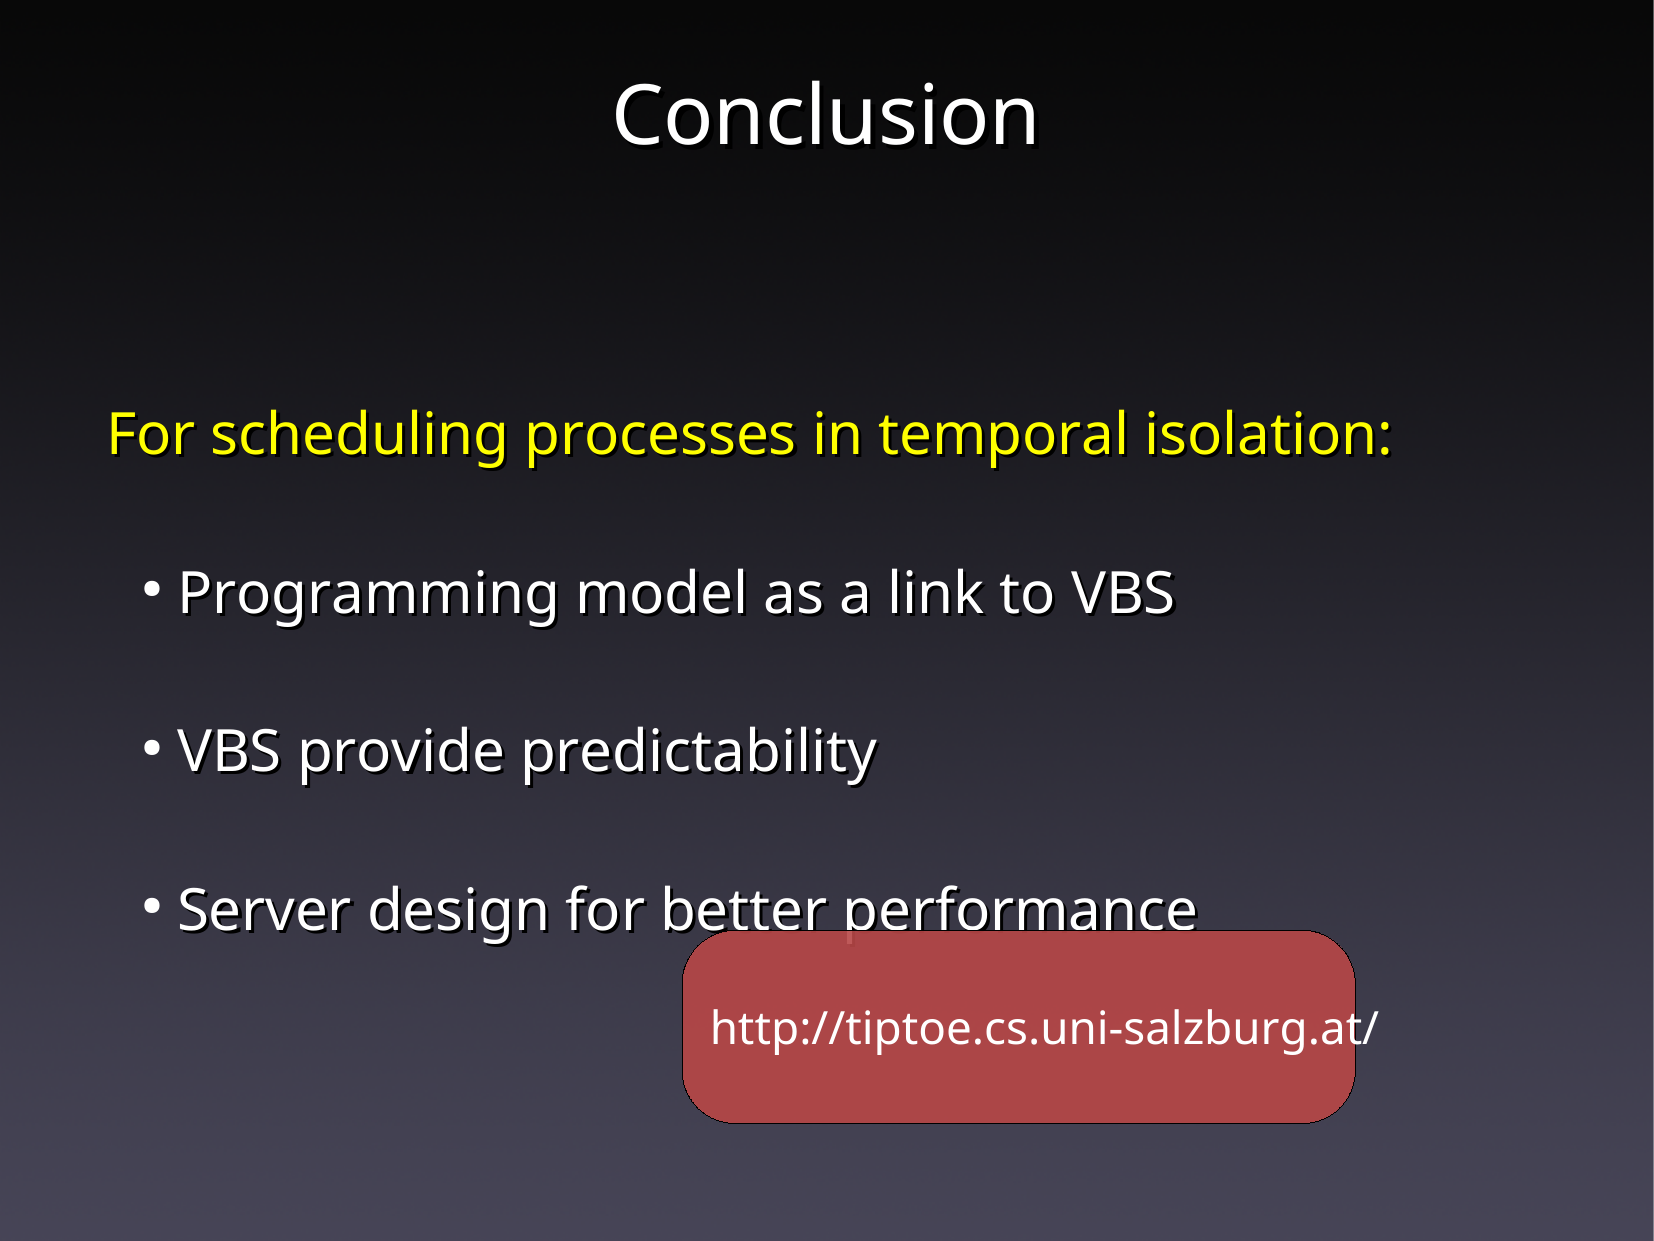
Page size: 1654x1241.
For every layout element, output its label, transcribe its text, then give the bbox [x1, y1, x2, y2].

title Conclusion [120, 8, 1533, 216]
text_box For scheduling processes in temporal isolation: Programming model as a link to VBS VBS provide predictability Server design for better performance [106, 313, 1325, 860]
text_box http://tiptoe.cs.uni-salzburg.at/ [682, 930, 1356, 1124]
picture [0, 0, 1654, 1241]
